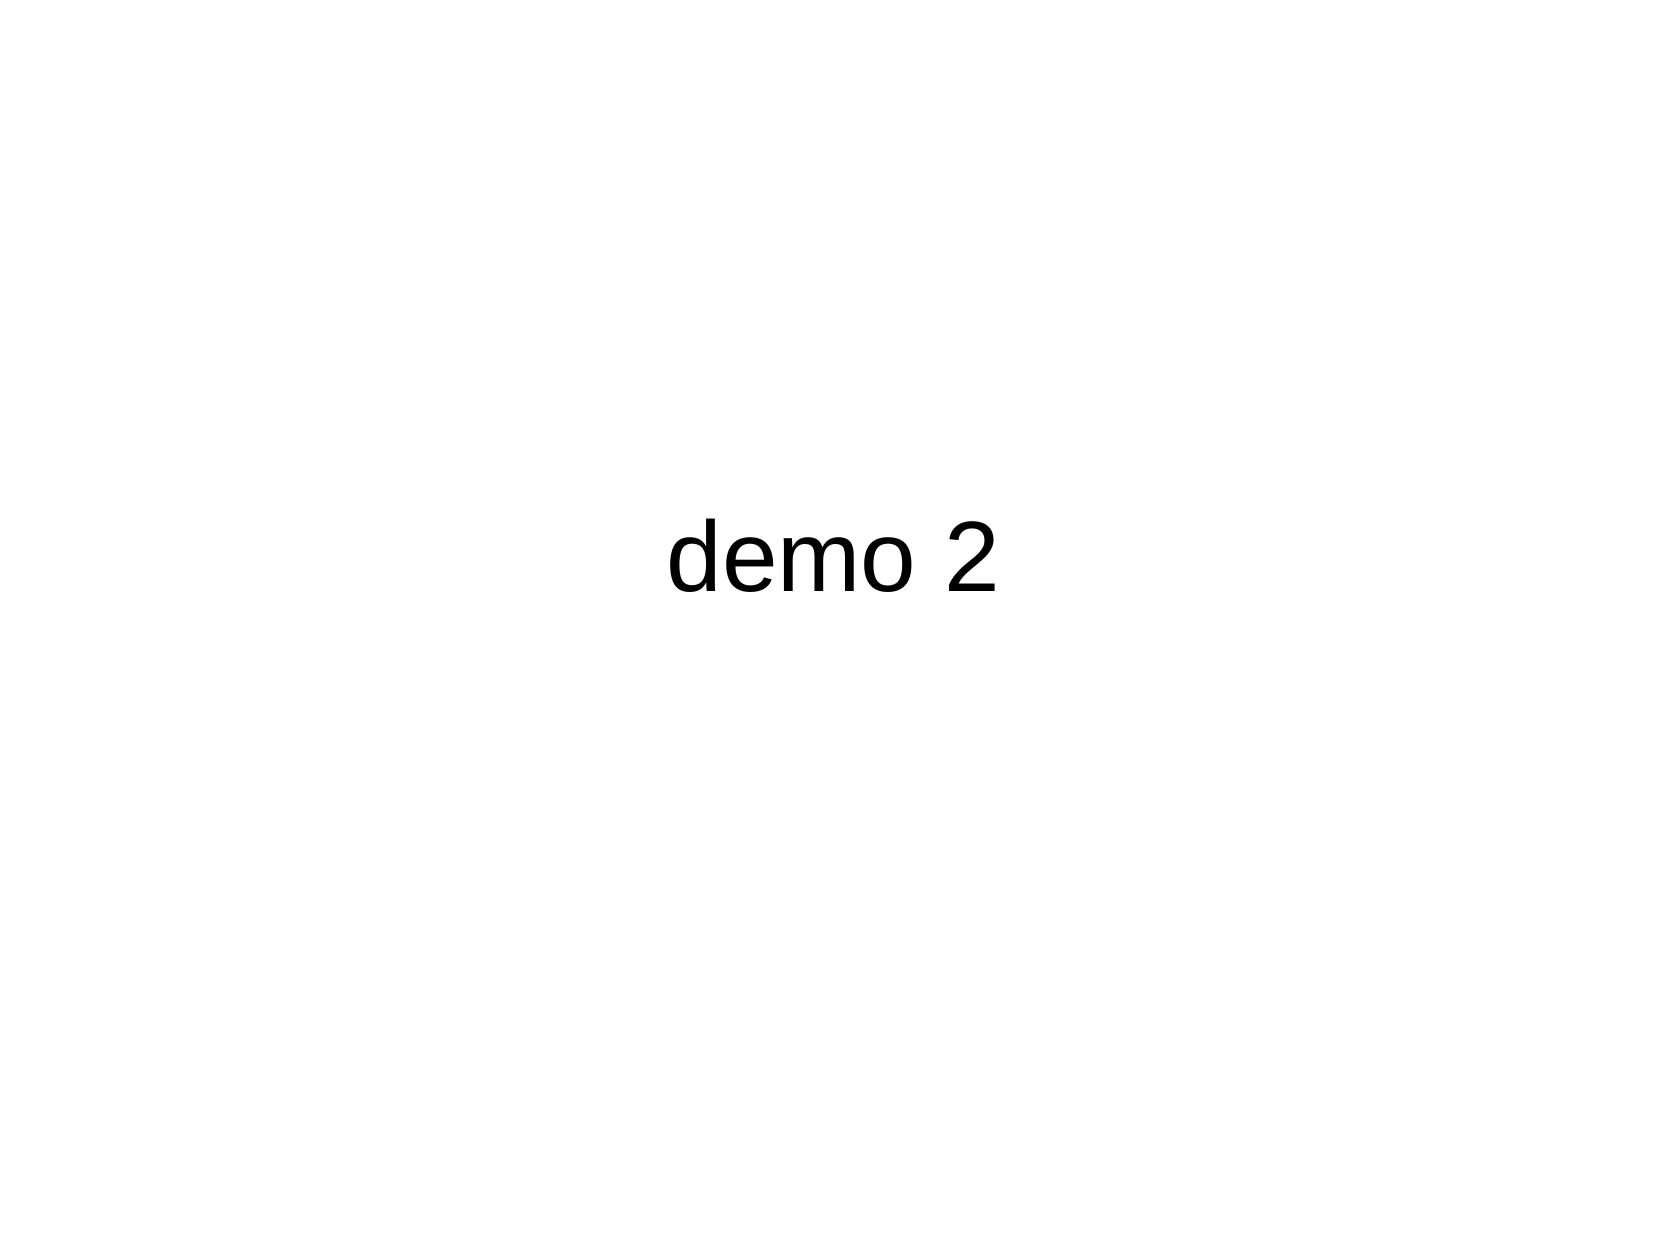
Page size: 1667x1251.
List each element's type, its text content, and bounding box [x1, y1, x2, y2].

title demo 2 [140, 500, 1527, 701]
